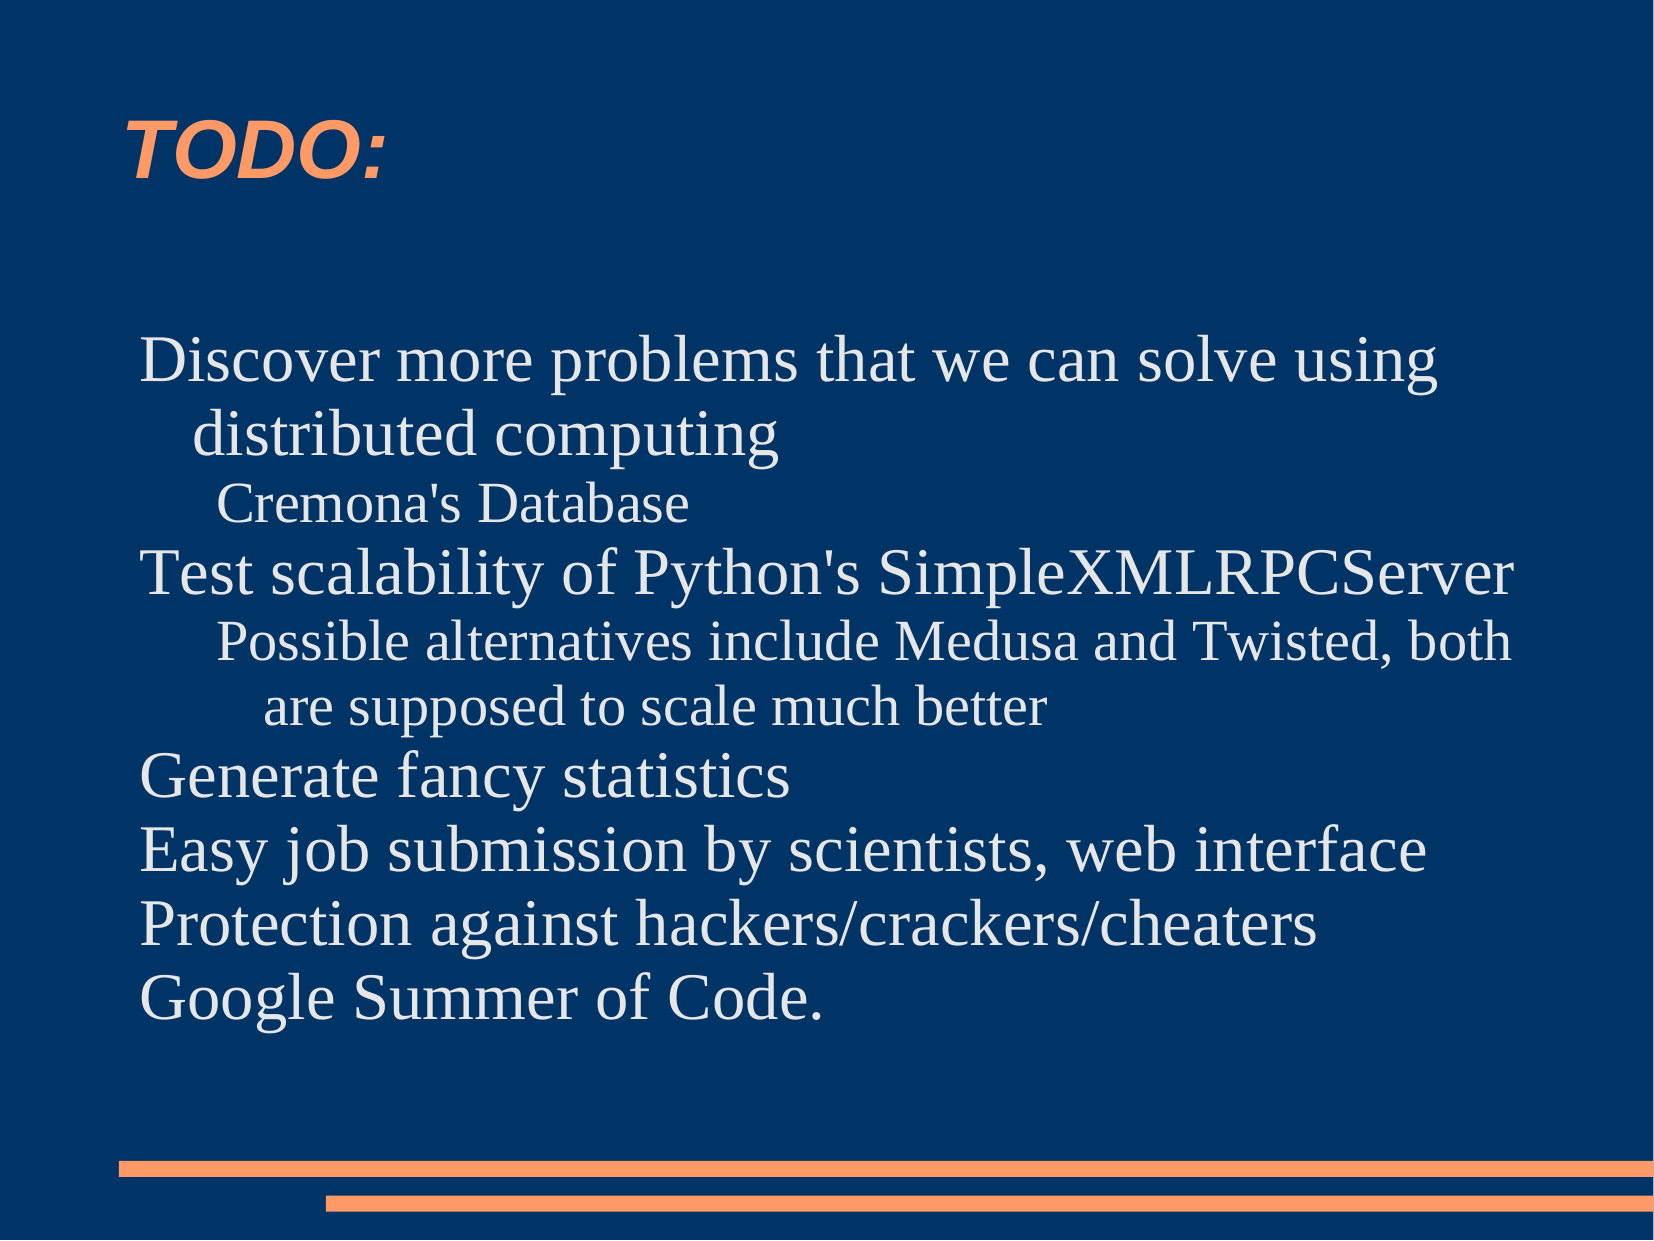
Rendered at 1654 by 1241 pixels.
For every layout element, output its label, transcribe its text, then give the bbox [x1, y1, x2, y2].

list Discover more problems that we can solve using distributed computing Cremona's Database Test scalability of Python's SimpleXMLRPCServer Possible alternatives include Medusa and Twisted, both are supposed to scale much better Generate fancy statistics Easy job submission by scientists, web interface Protection against hackers/crackers/cheaters Google Summer of Code. [121, 322, 1561, 1133]
title TODO: [121, 46, 1534, 254]
